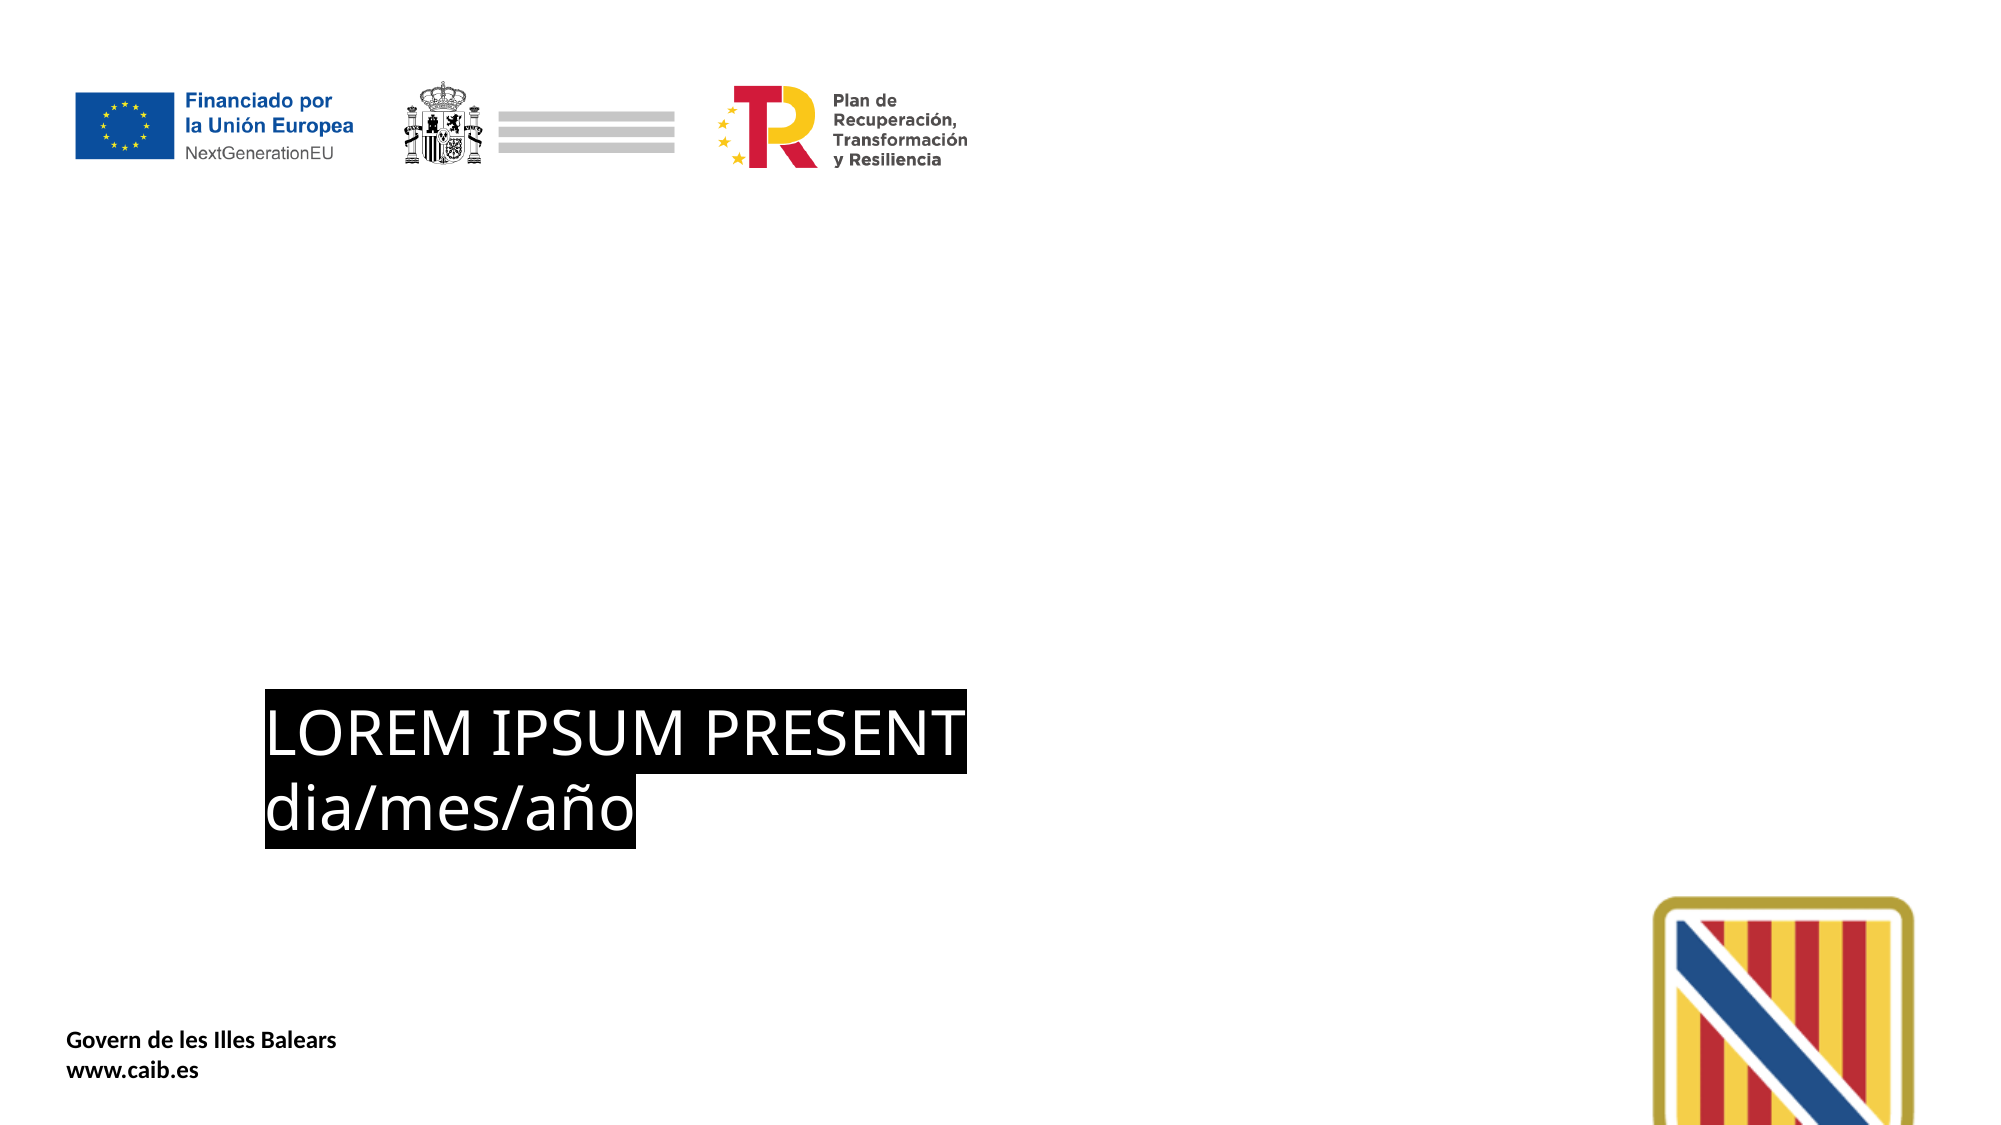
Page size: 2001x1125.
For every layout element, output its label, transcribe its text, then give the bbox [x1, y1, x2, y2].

text_box Govern de les Illes Balears www.caib.es [51, 1016, 352, 1091]
picture [399, 78, 683, 167]
picture [700, 69, 986, 184]
picture [48, 67, 381, 182]
picture [1534, 852, 1965, 1125]
text_box LOREM IPSUM PRESENT dia/mes/año [249, 685, 1103, 853]
